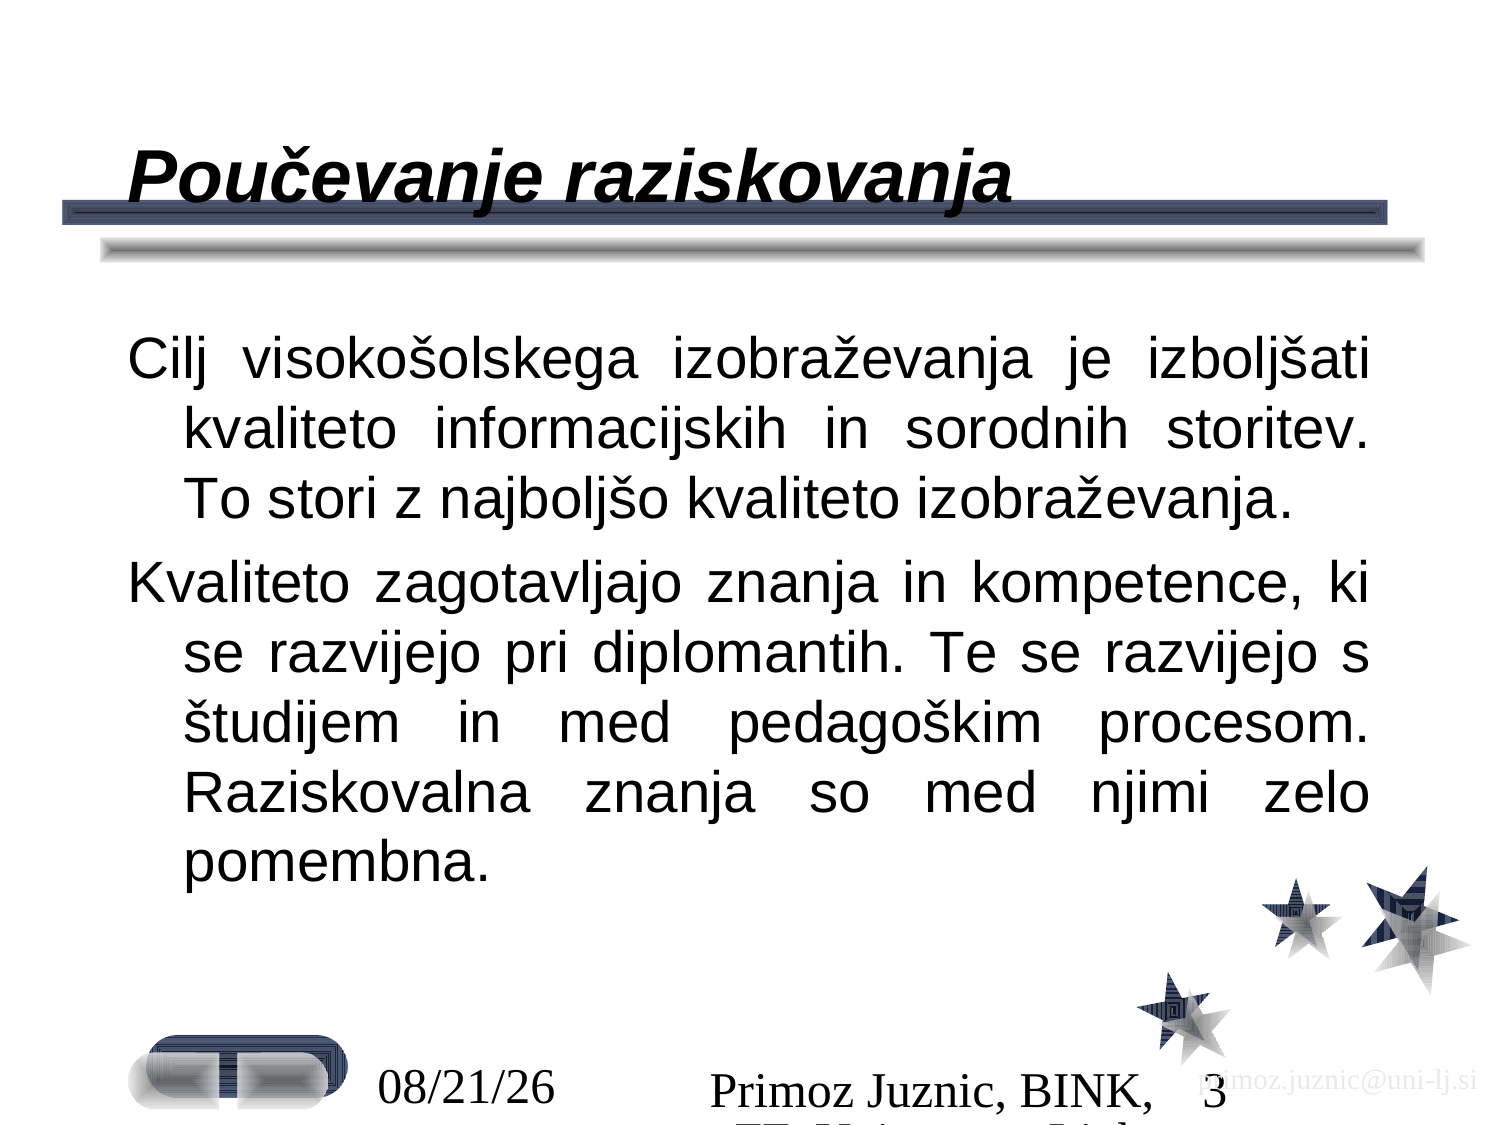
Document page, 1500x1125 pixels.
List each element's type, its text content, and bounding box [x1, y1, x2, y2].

list Cilj visokošolskega izobraževanja je izboljšati kvaliteto informacijskih in sorodnih storitev. To stori z najboljšo kvaliteto izobraževanja. Kvaliteto zagotavljajo znanja in kompetence, ki se razvijejo pri diplomantih. Te se razvijejo s študijem in med pedagoškim procesom. Raziskovalna znanja so med njimi zelo pomembna. [112, 312, 1388, 988]
title Poučevanje raziskovanja [112, 37, 1388, 225]
